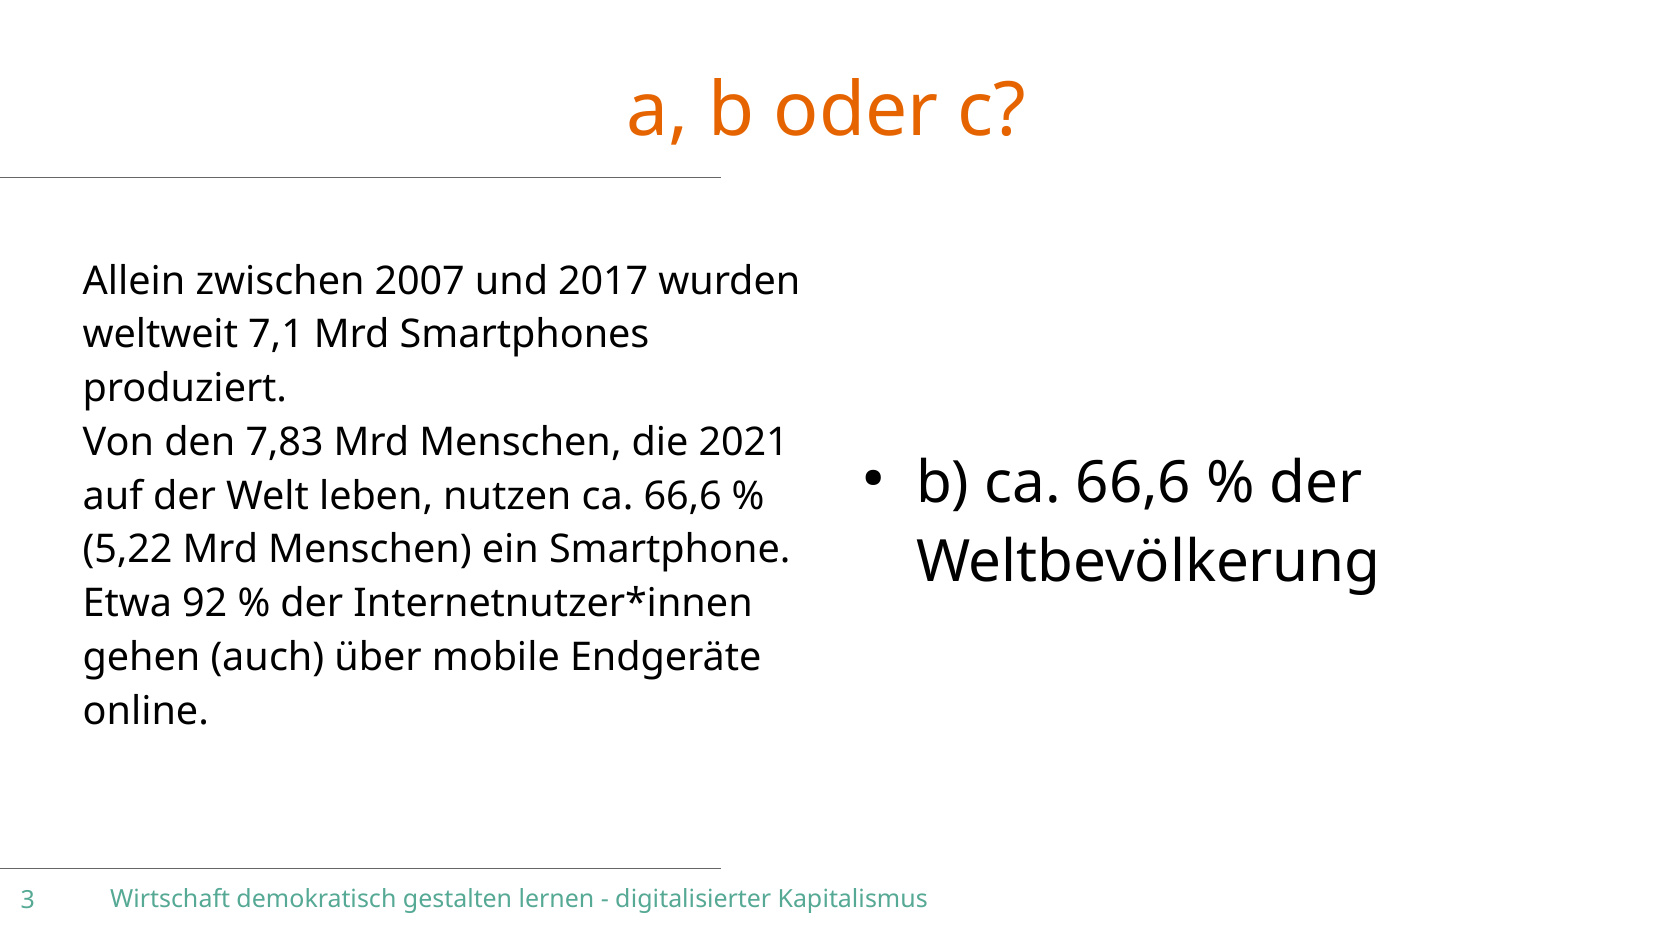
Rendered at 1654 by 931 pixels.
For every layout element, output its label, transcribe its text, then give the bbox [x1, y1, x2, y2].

list Allein zwischen 2007 und 2017 wurden weltweit 7,1 Mrd Smartphones produziert. Von den 7,83 Mrd Menschen, die 2021 auf der Welt leben, nutzen ca. 66,6 % (5,22 Mrd Menschen) ein Smartphone. Etwa 92 % der Internetnutzer*innen gehen (auch) über mobile Endgeräte online. [82, 251, 809, 792]
list b) ca. 66,6 % der Weltbevölkerung [845, 251, 1572, 792]
title a, b oder c? [82, 54, 1571, 143]
